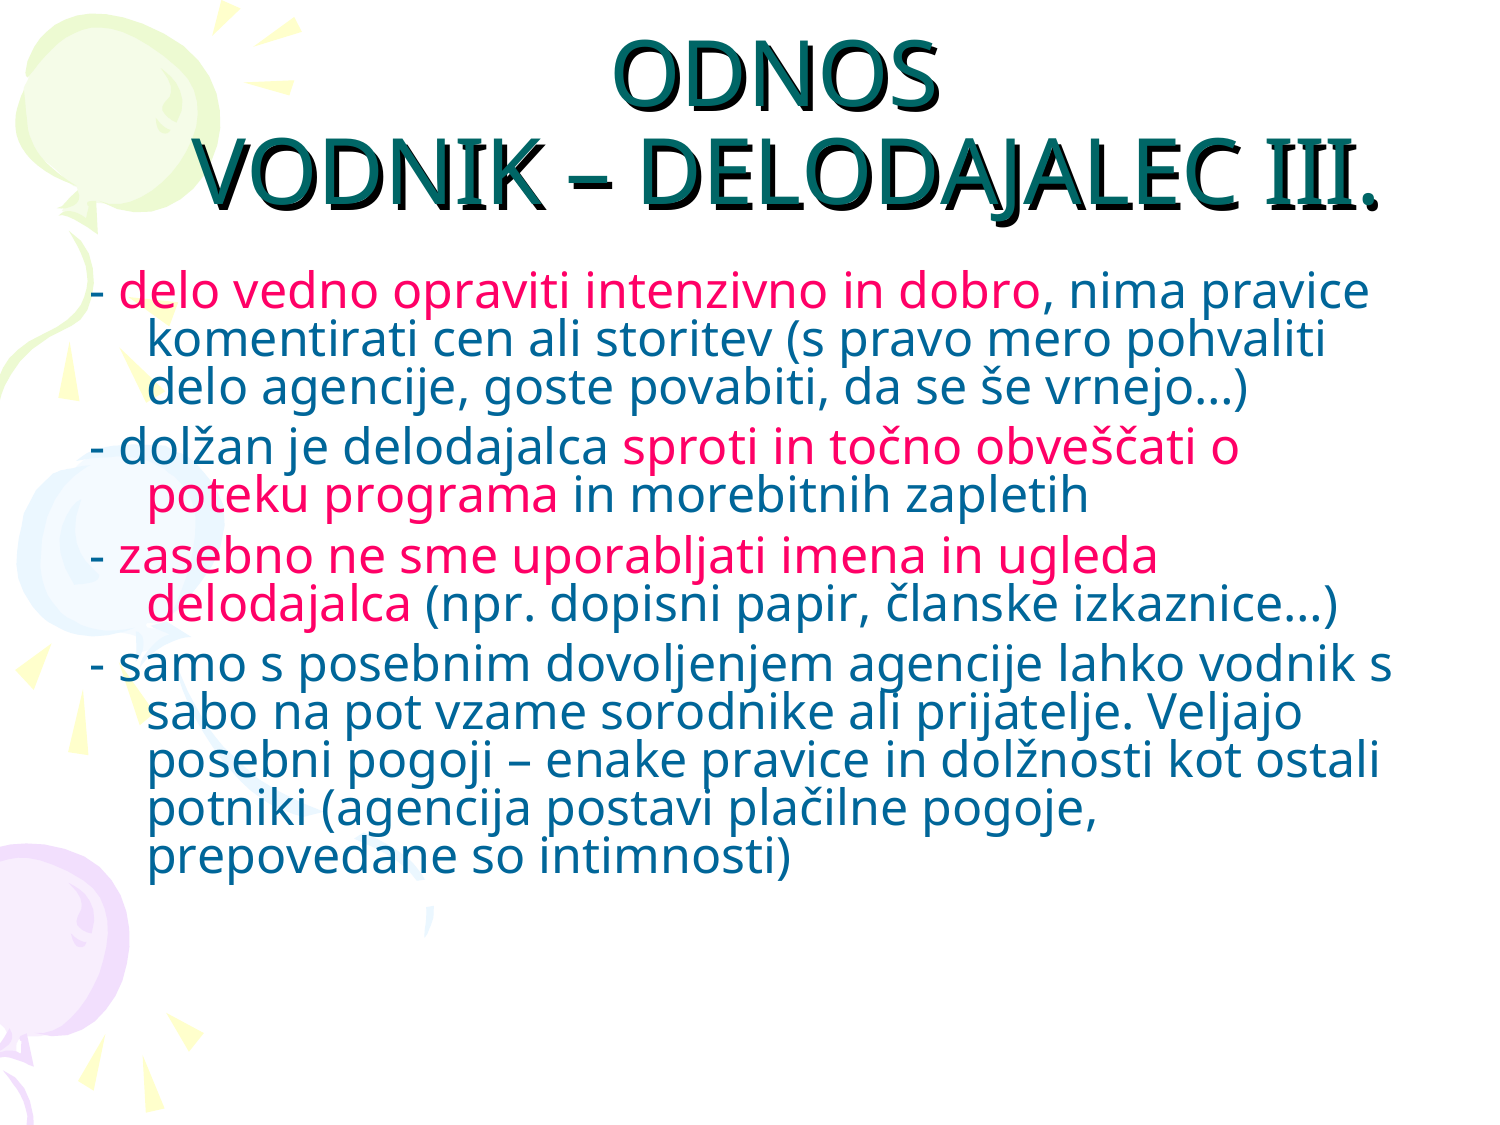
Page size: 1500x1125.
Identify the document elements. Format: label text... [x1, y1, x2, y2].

title ODNOS VODNIK – DELODAJALEC III. [72, 16, 1500, 233]
list - delo vedno opraviti intenzivno in dobro, nima pravice komentirati cen ali storitev (s pravo mero pohvaliti delo agencije, goste povabiti, da se še vrnejo…) - dolžan je delodajalca sproti in točno obveščati o poteku programa in morebitnih zapletih - zasebno ne sme uporabljati imena in ugleda delodajalca (npr. dopisni papir, članske izkaznice…) - samo s posebnim dovoljenjem agencije lahko vodnik s sabo na pot vzame sorodnike ali prijatelje. Veljajo posebni pogoji – enake pravice in dolžnosti kot ostali potniki (agencija postavi plačilne pogoje, prepovedane so intimnosti) [75, 262, 1426, 994]
